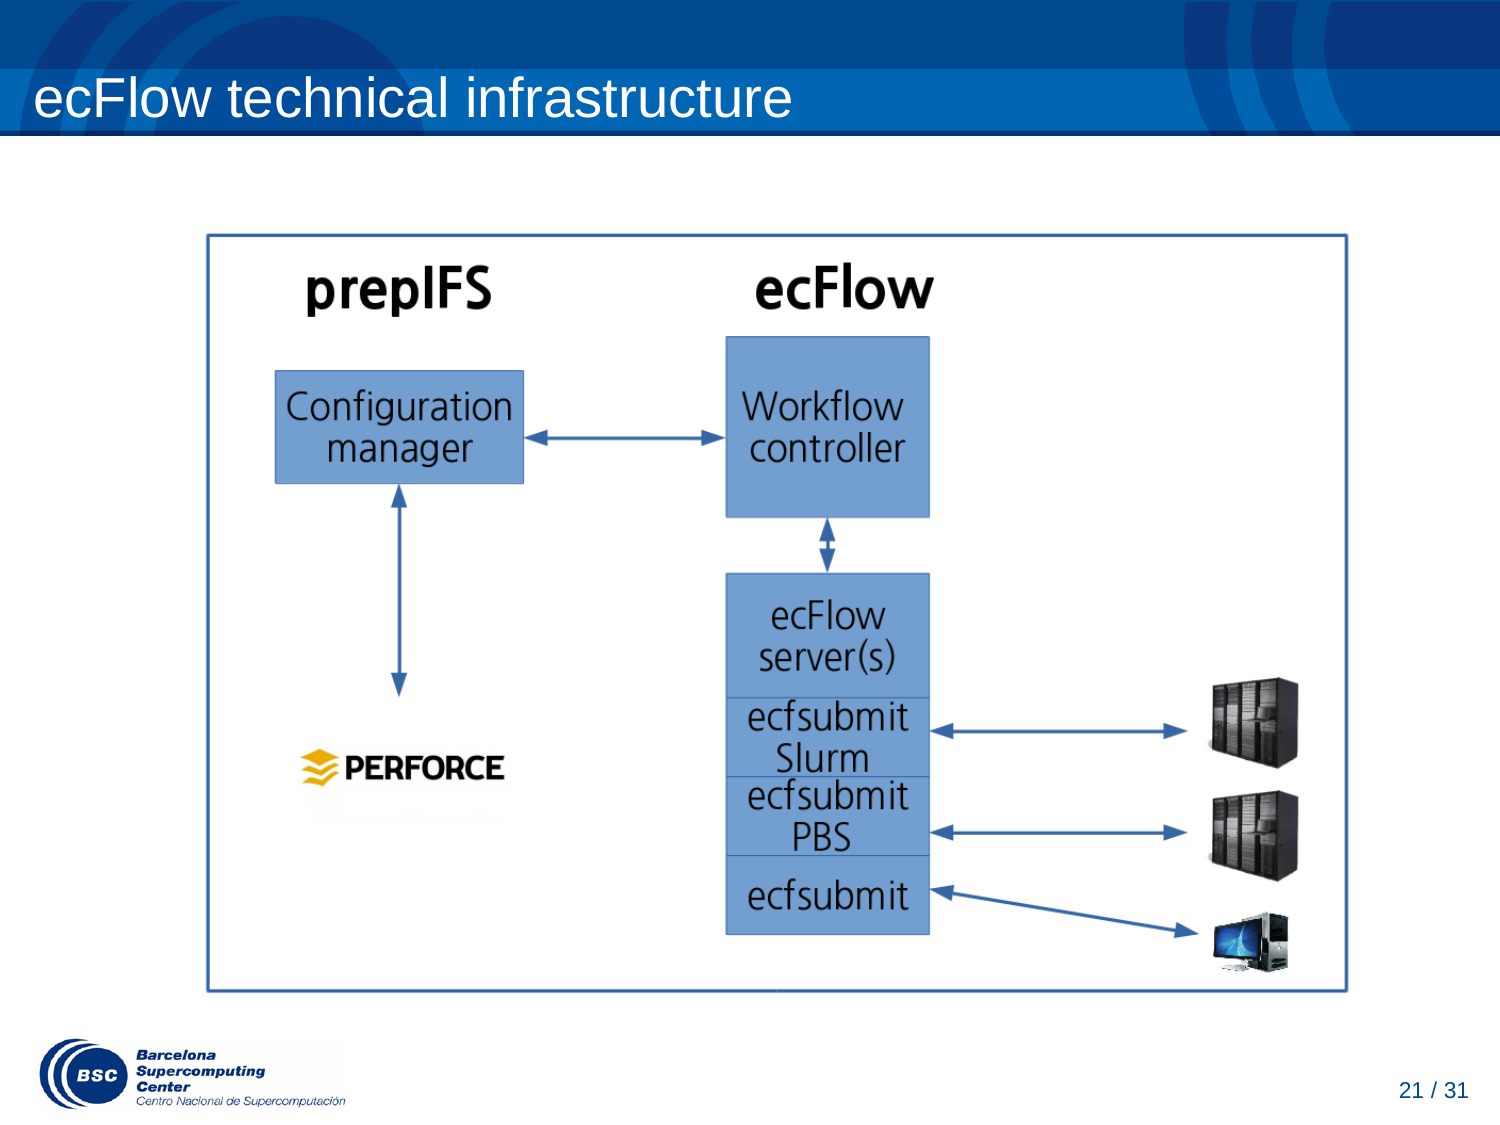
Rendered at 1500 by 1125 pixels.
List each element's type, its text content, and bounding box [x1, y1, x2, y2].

picture [181, 221, 1391, 1000]
text_box <number> / 31 [1364, 1042, 1484, 1111]
text_box ecFlow technical infrastructure [17, 65, 924, 130]
picture [37, 1035, 347, 1111]
picture [0, 0, 1500, 136]
